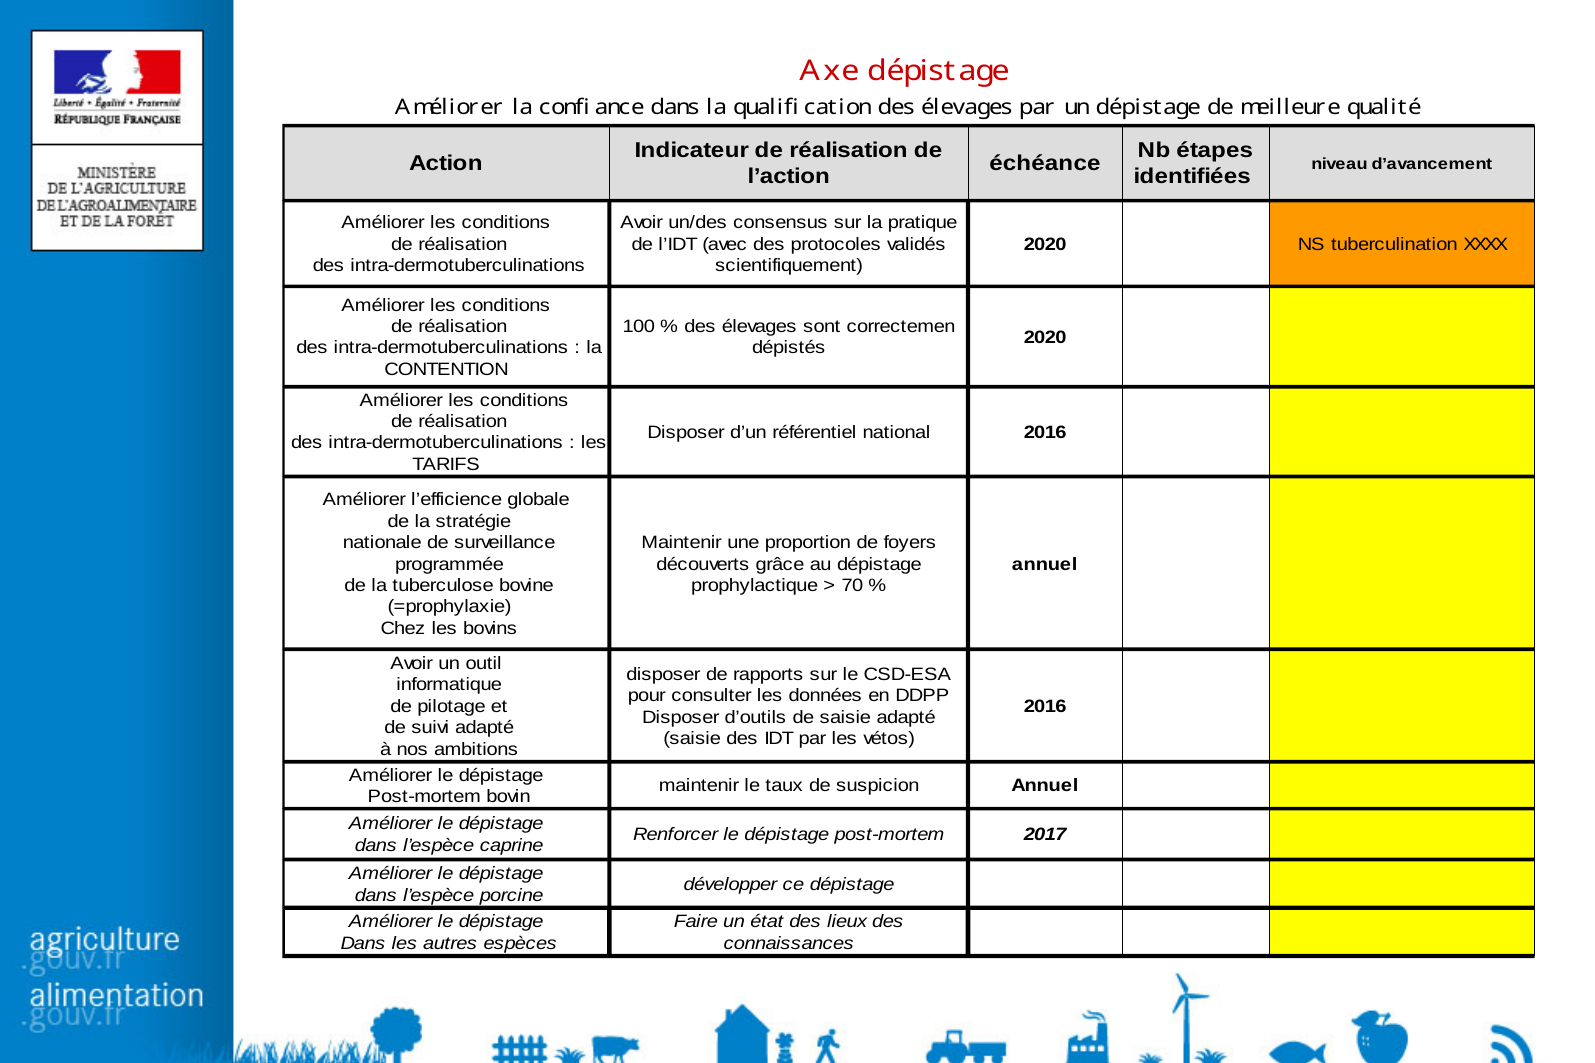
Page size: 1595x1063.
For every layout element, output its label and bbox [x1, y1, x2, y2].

picture [0, 0, 1595, 1063]
chart [282, 50, 1595, 1063]
